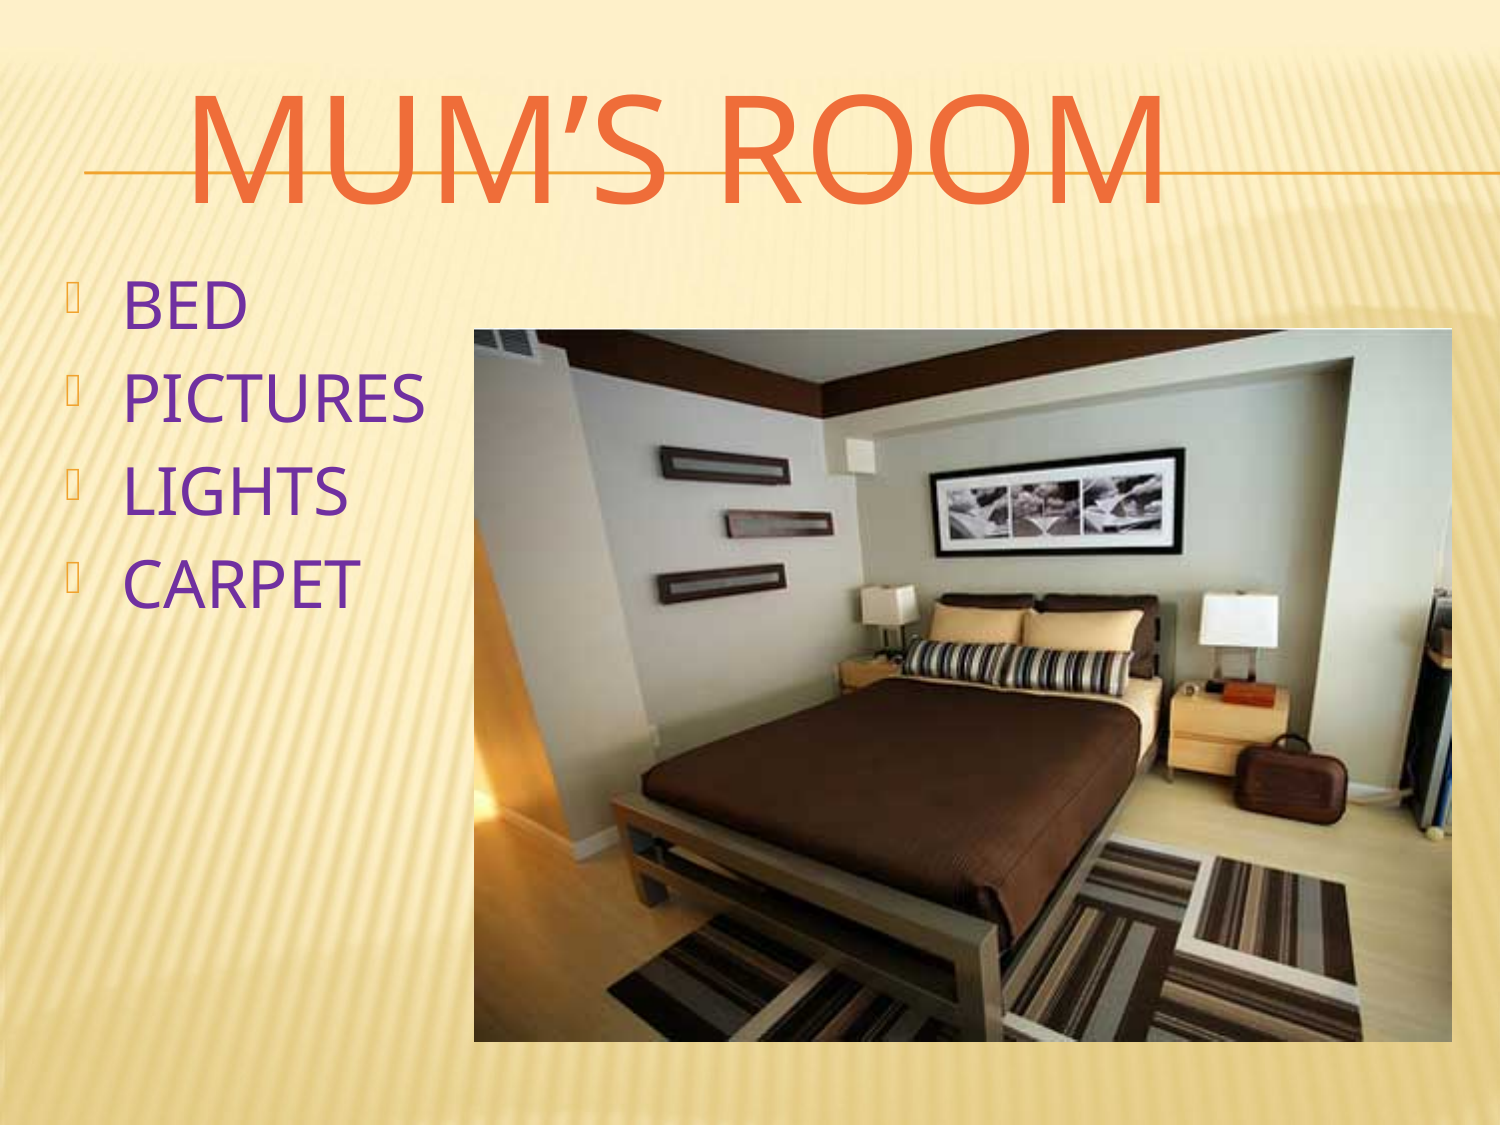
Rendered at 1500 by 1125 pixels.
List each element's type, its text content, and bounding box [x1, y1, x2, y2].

list BED PICTURES LIGHTS CARPET [50, 254, 1475, 998]
title MUM’S ROOM [50, 75, 1475, 213]
picture [0, 0, 1500, 1125]
